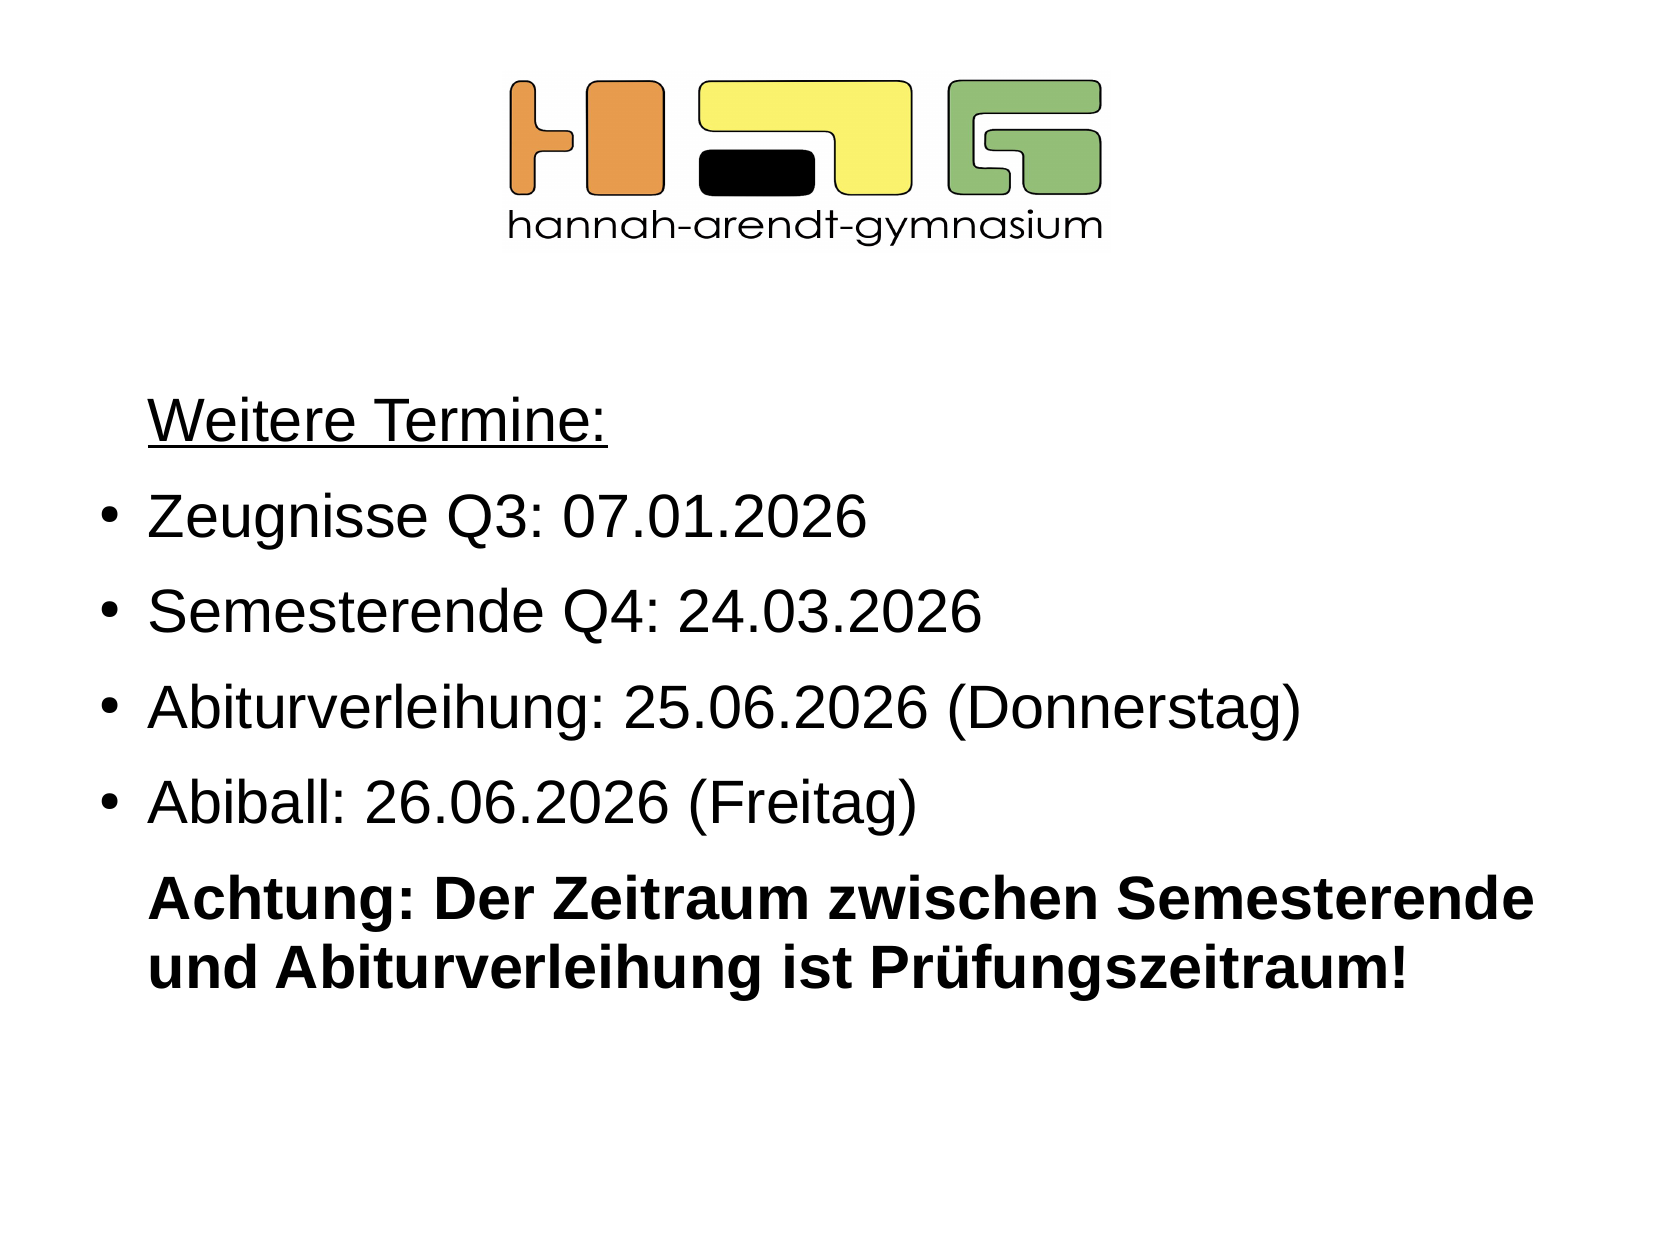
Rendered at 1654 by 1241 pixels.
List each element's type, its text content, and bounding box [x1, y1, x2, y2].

picture [502, 70, 1111, 253]
list Weitere Termine: Zeugnisse Q3: 07.01.2026 Semesterende Q4: 24.03.2026 Abiturverleihung: 25.06.2026 (Donnerstag) Abiball: 26.06.2026 (Freitag) Achtung: Der Zeitraum zwischen Semesterende und Abiturverleihung ist Prüfungszeitraum! [82, 290, 1571, 1010]
